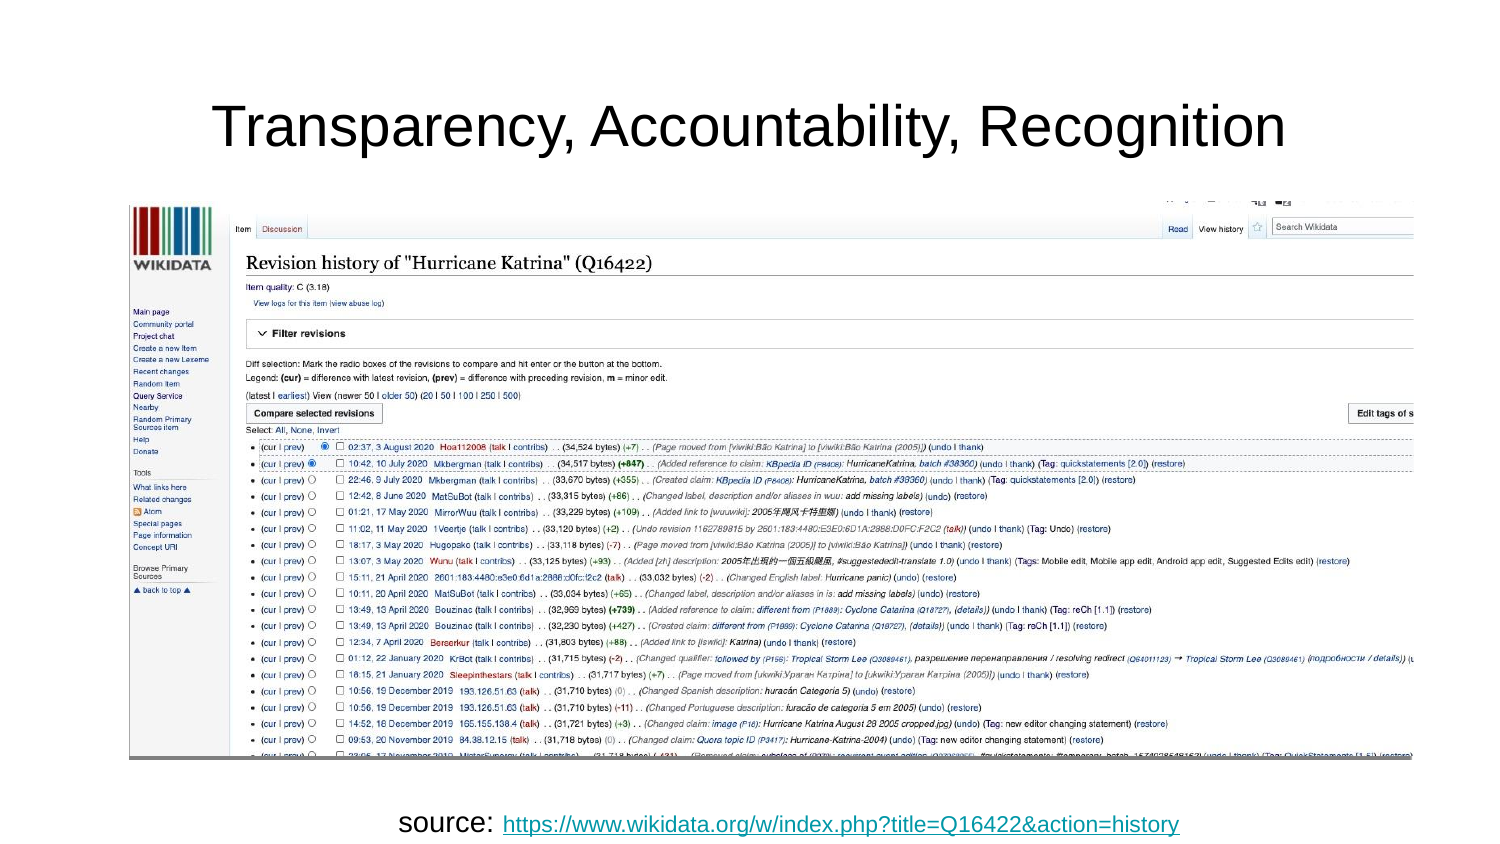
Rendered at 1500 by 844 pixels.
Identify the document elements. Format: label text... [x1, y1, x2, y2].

text_box source: https://www.wikidata.org/w/index.php?title=Q16422&action=history [383, 788, 1294, 832]
picture [129, 201, 1414, 756]
title Transparency, Accountability, Recognition [51, 72, 1449, 179]
